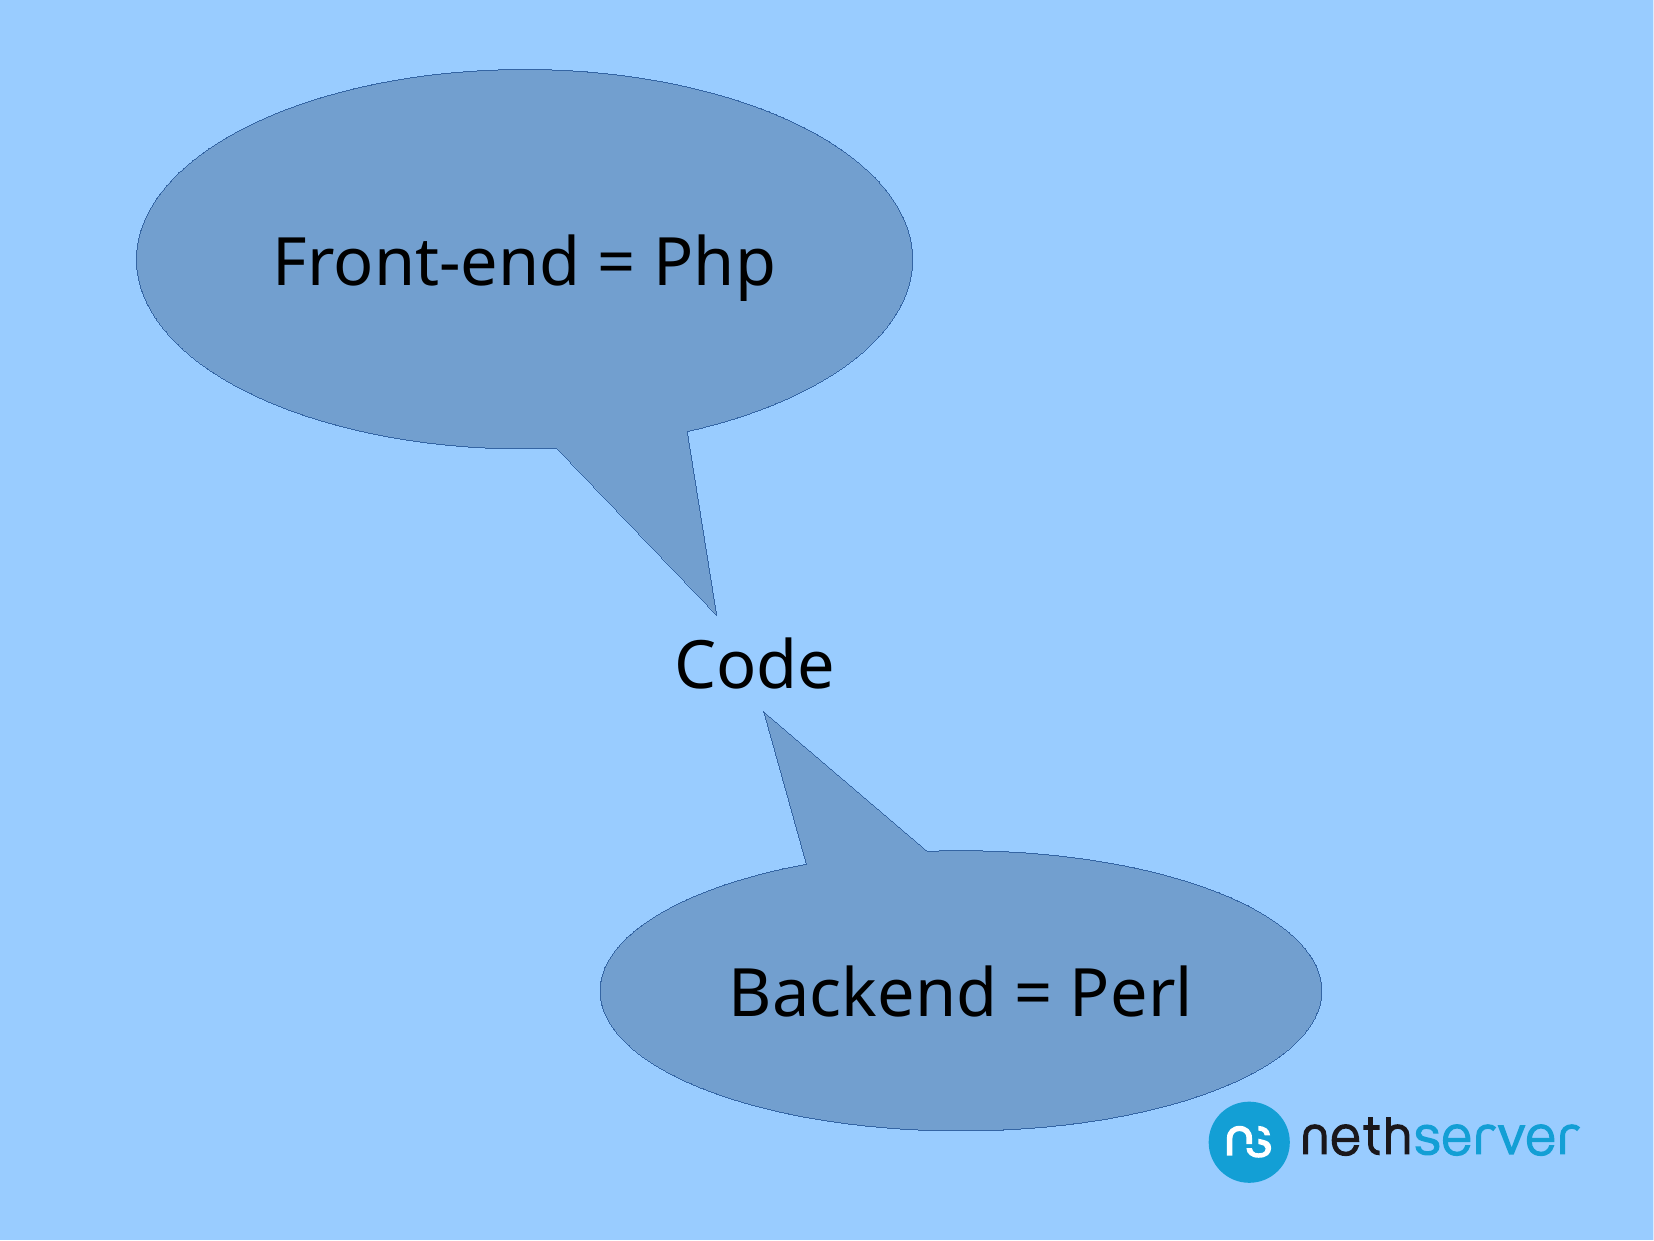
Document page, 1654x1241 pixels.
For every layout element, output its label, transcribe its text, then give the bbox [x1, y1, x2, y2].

picture [1015, 921, 1654, 1241]
subtitle Code [10, 302, 1499, 1022]
text_box Front-end = Php [136, 69, 913, 616]
text_box Backend = Perl [600, 711, 1322, 1131]
